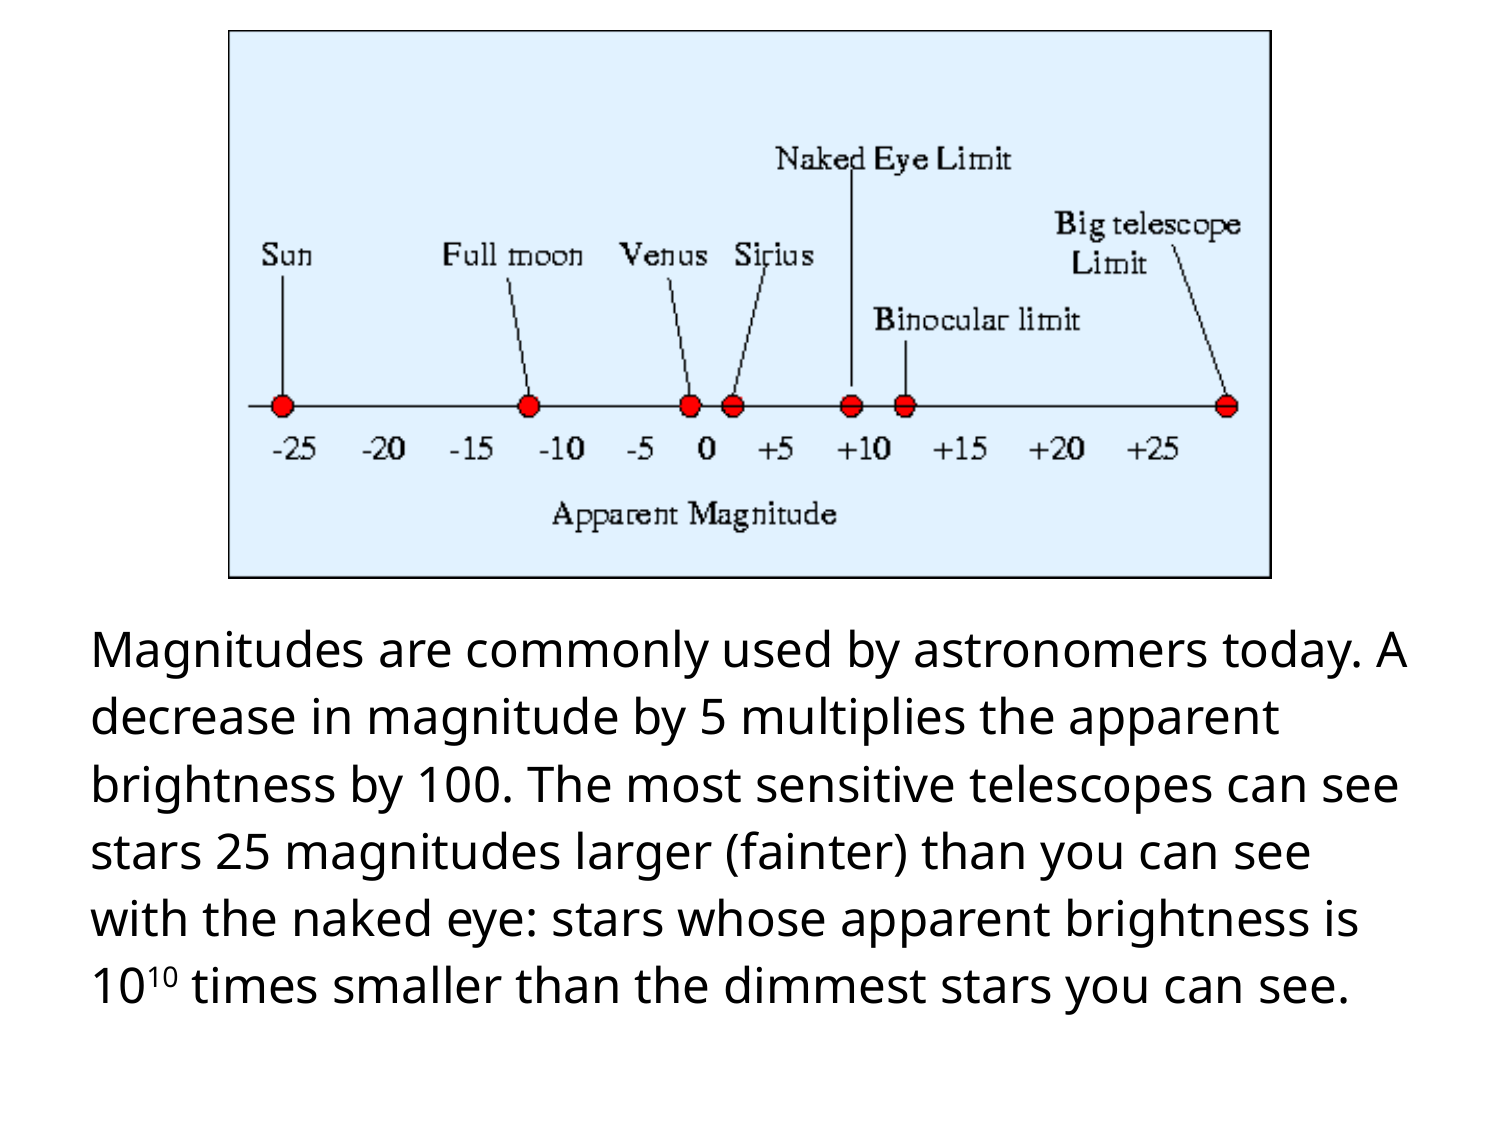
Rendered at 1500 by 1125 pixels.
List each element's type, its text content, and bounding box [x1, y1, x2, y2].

list Magnitudes are commonly used by astronomers today. A decrease in magnitude by 5 multiplies the apparent brightness by 100. The most sensitive telescopes can see stars 25 magnitudes larger (fainter) than you can see with the naked eye: stars whose apparent brightness is 1010 times smaller than the dimmest stars you can see. [75, 607, 1425, 1096]
picture [228, 30, 1272, 579]
